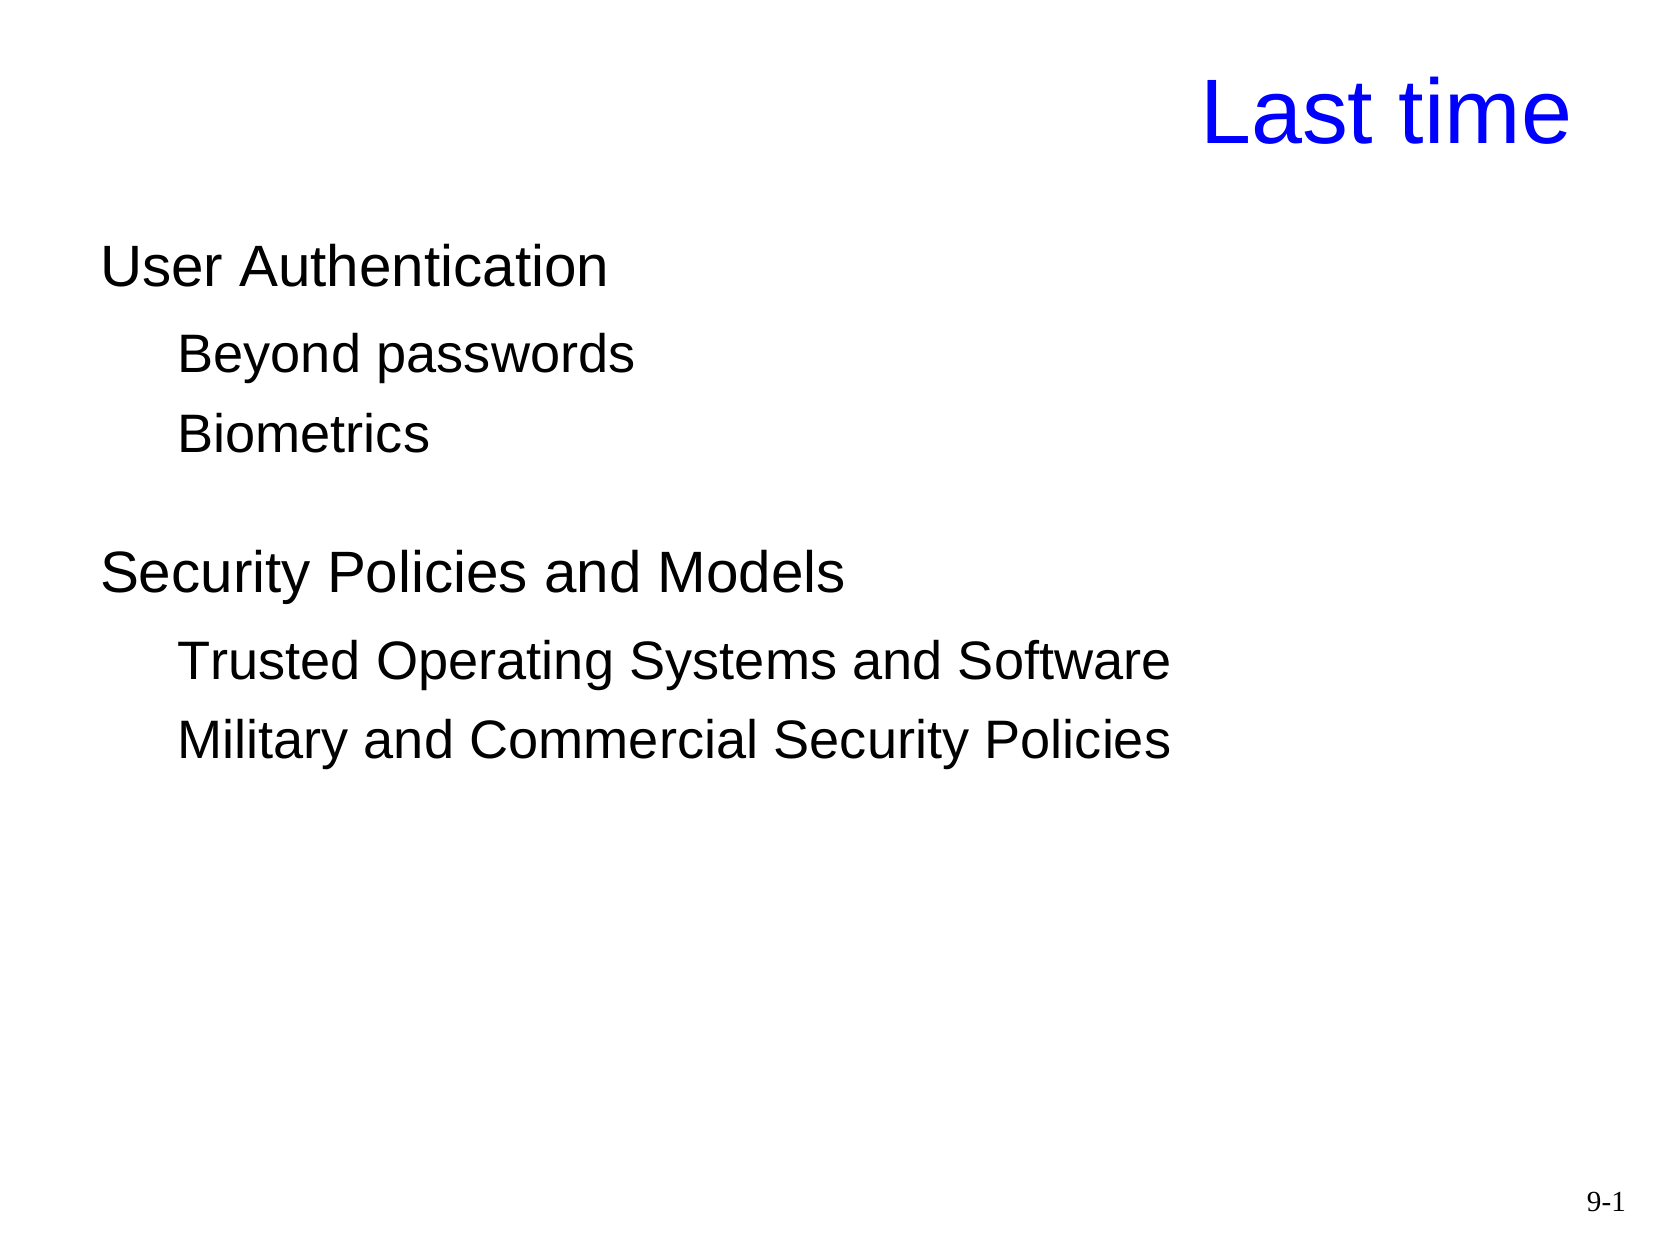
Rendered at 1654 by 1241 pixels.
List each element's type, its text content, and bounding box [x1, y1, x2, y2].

list User Authentication Beyond passwords Biometrics Security Policies and Models Trusted Operating Systems and Software Military and Commercial Security Policies [82, 237, 1571, 1156]
title Last time [84, 18, 1573, 211]
